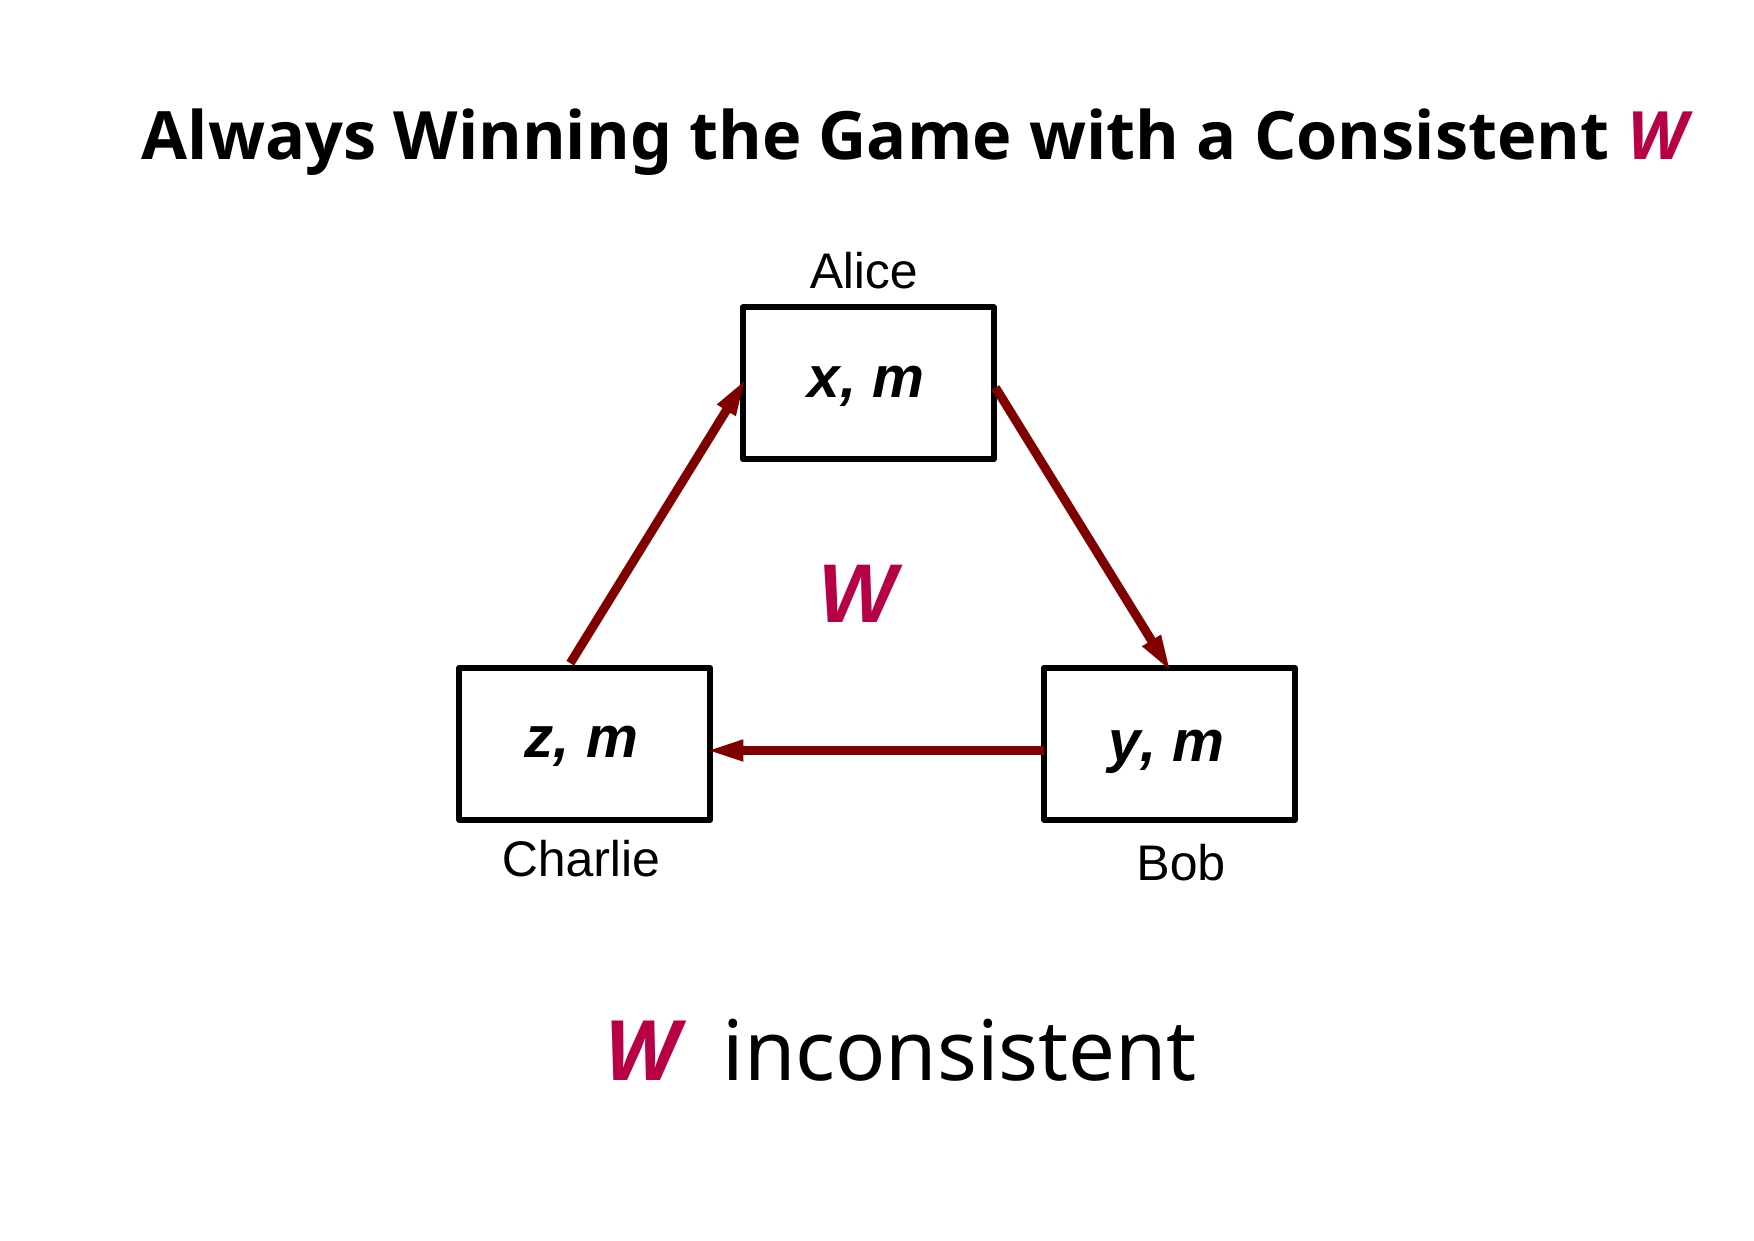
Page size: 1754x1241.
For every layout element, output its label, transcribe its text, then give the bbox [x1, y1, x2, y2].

text_box Alice [791, 233, 1065, 310]
text_box W inconsistent [589, 983, 1754, 1092]
text_box Bob [1118, 824, 1392, 902]
text_box Charlie [484, 820, 757, 898]
text_box z, m [506, 694, 720, 794]
text_box y, m [1090, 697, 1352, 784]
text_box Always Winning the Game with a Consistent W [127, 81, 1754, 171]
text_box W [800, 536, 1074, 651]
text_box x, m [790, 334, 1289, 421]
